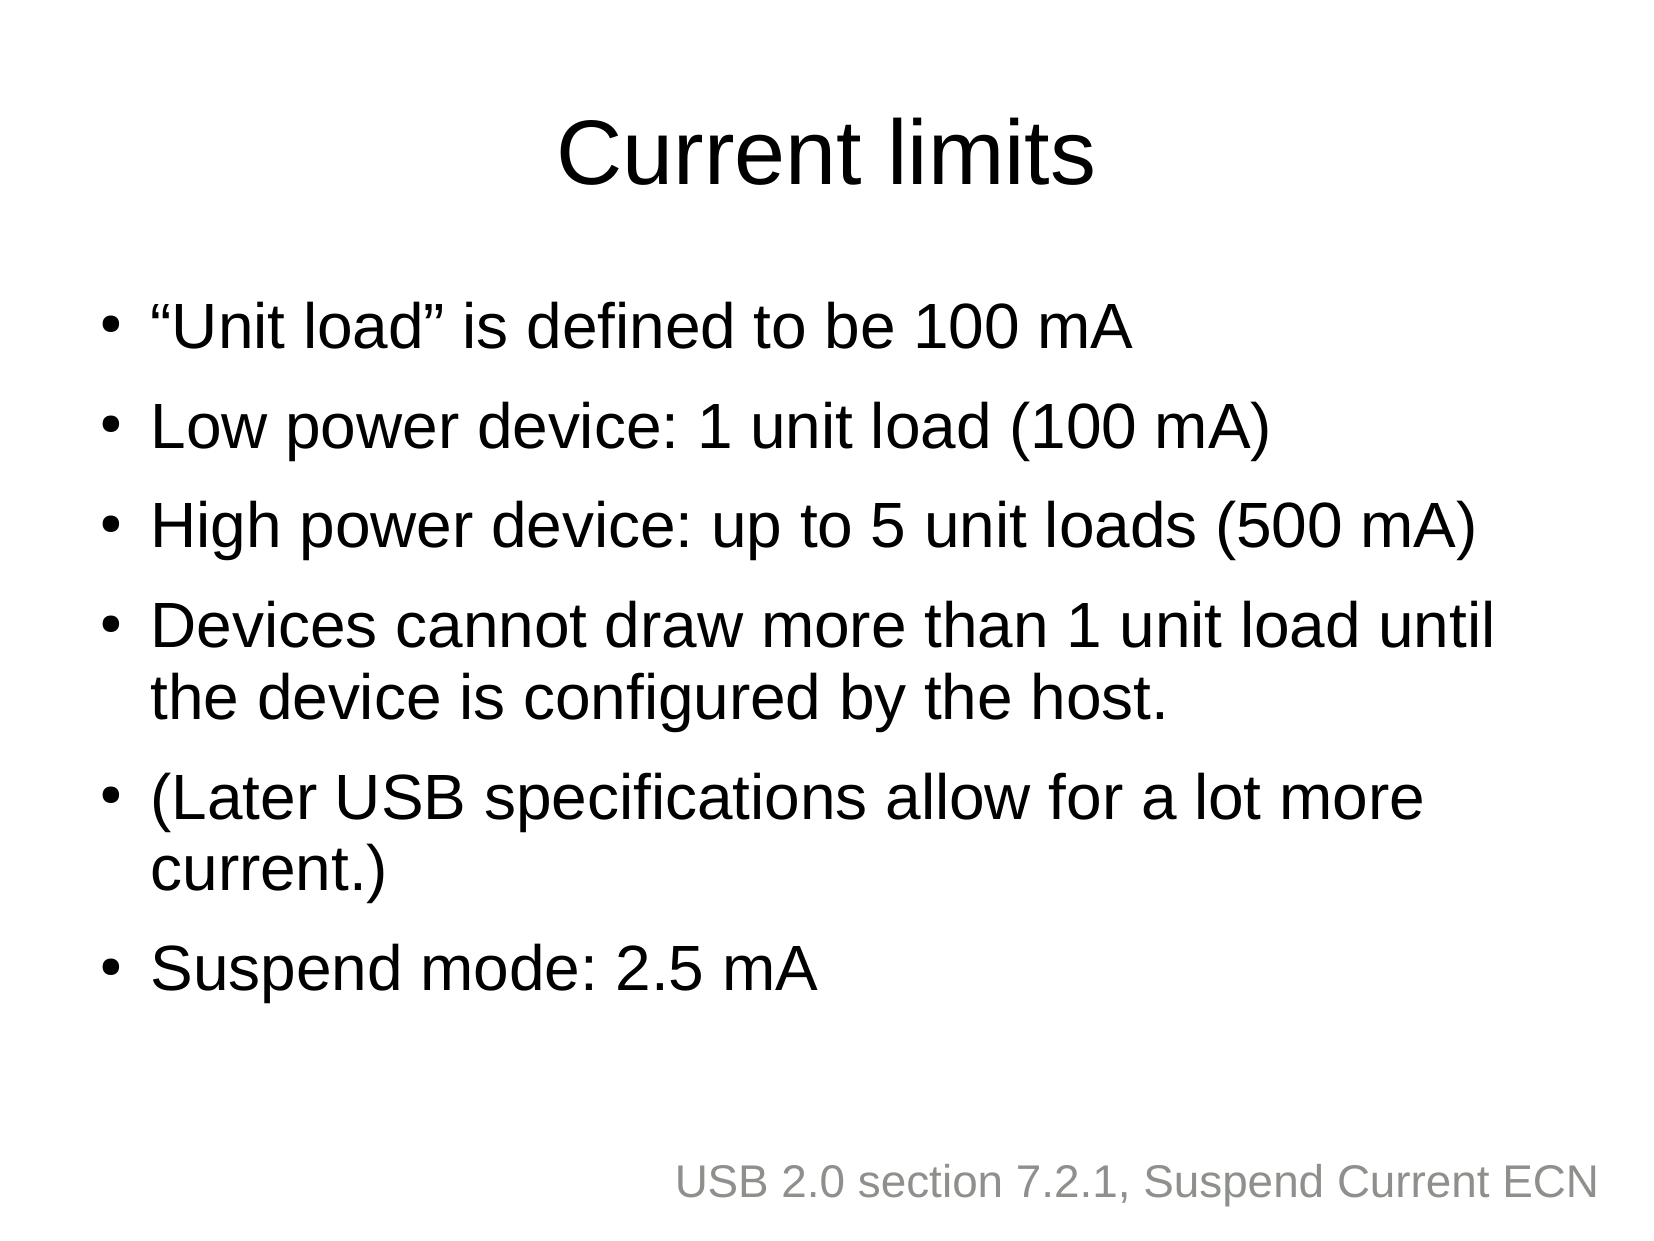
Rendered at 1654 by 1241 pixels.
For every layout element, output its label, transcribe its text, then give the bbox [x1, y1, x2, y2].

title Current limits [82, 49, 1571, 257]
text_box USB 2.0 section 7.2.1, Suspend Current ECN [660, 1149, 1654, 1216]
list “Unit load” is defined to be 100 mA Low power device: 1 unit load (100 mA) High power device: up to 5 unit loads (500 mA) Devices cannot draw more than 1 unit load until the device is configured by the host. (Later USB specifications allow for a lot more current.) Suspend mode: 2.5 mA [82, 290, 1571, 1010]
